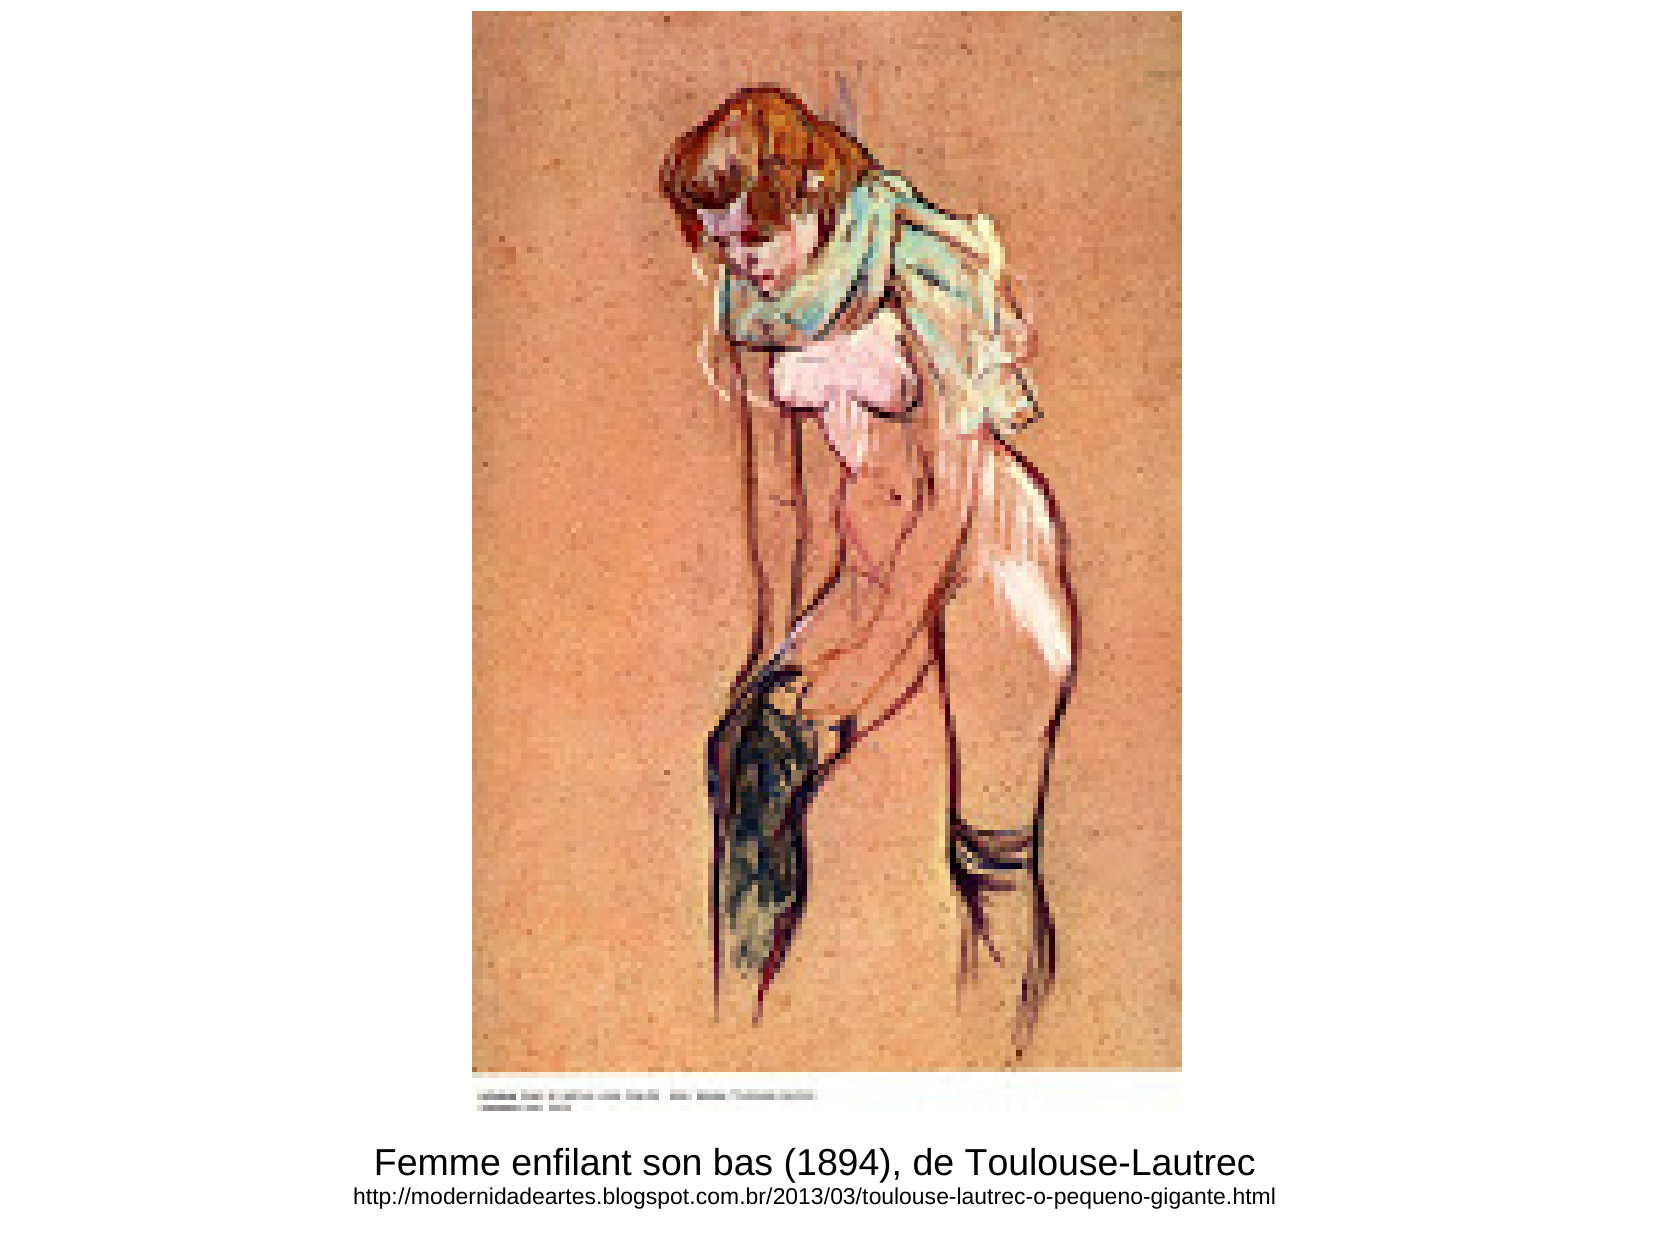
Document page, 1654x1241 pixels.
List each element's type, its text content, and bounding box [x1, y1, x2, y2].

picture [472, 11, 1182, 1111]
text_box Femme enfilant son bas (1894), de Toulouse-Lautrec http://modernidadeartes.blogspot.com.br/2013/03/toulouse-lautrec-o-pequeno-gigante.html [118, 1122, 1512, 1229]
